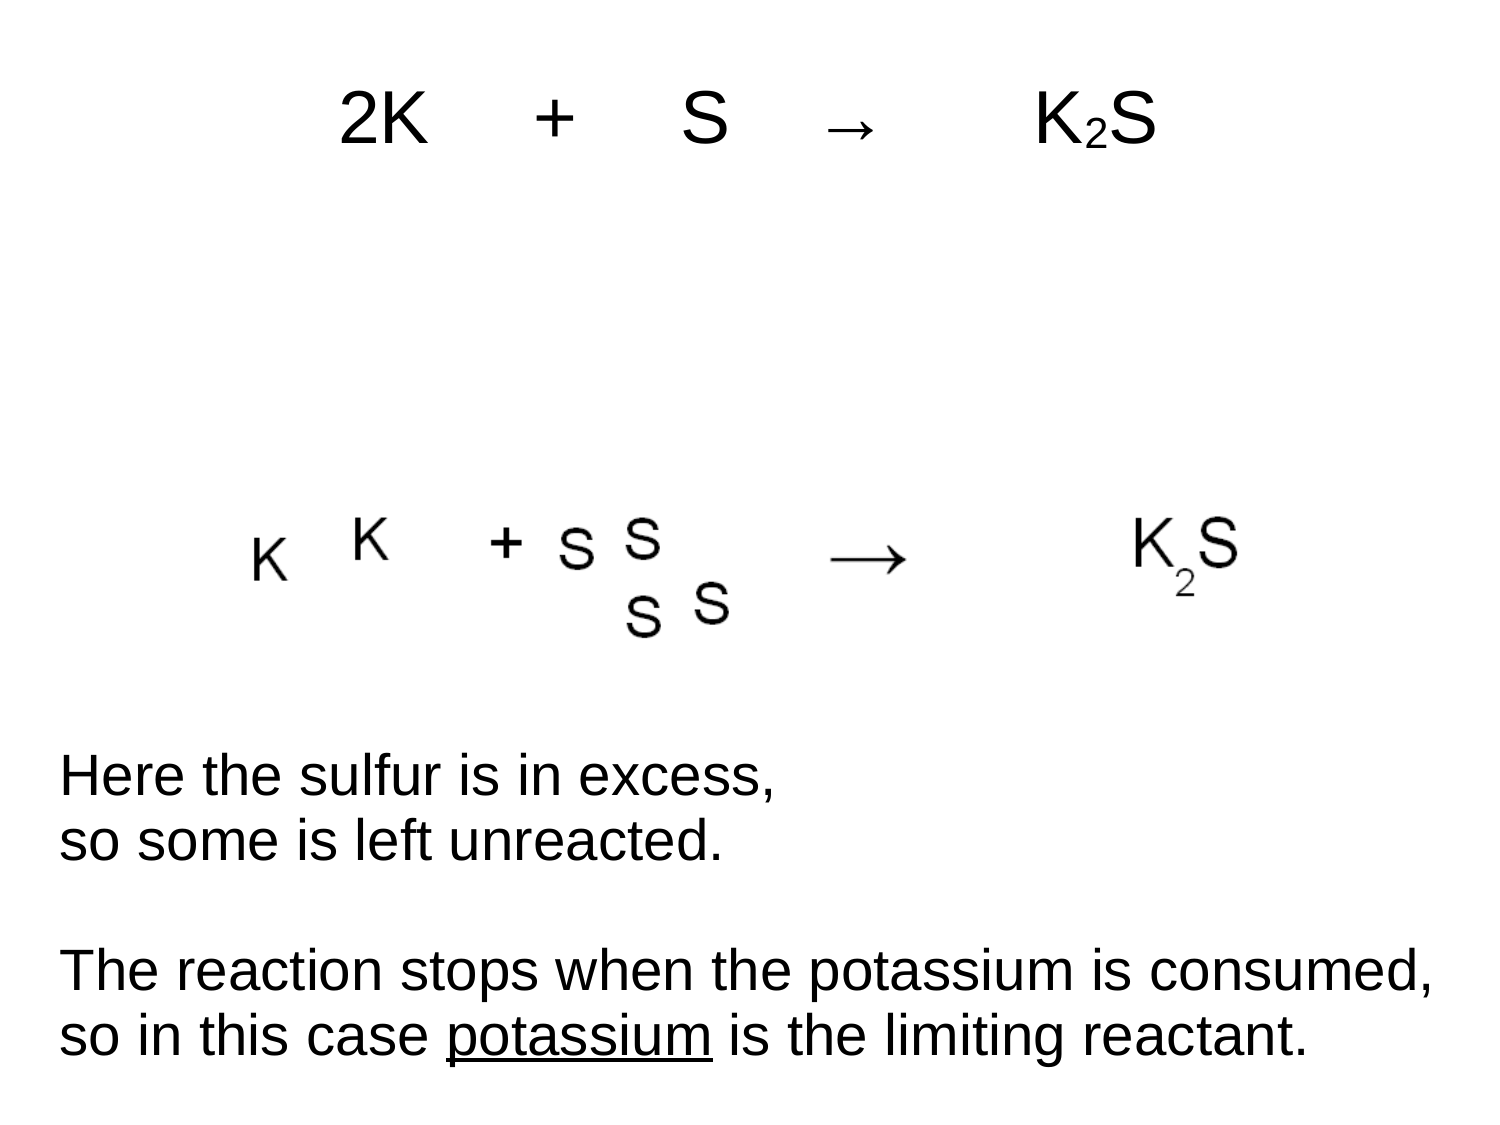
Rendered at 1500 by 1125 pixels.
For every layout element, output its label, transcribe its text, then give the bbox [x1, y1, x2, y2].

text_box 2K + S → K2S [68, 68, 1429, 192]
picture [545, 500, 748, 660]
text_box Here the sulfur is in excess, so some is left unreacted. The reaction stops when the potassium is consumed, so in this case potassium is the limiting reactant. [45, 735, 1456, 1125]
picture [238, 520, 306, 603]
picture [339, 500, 407, 582]
picture [476, 500, 544, 590]
picture [815, 500, 926, 607]
picture [1118, 500, 1258, 613]
